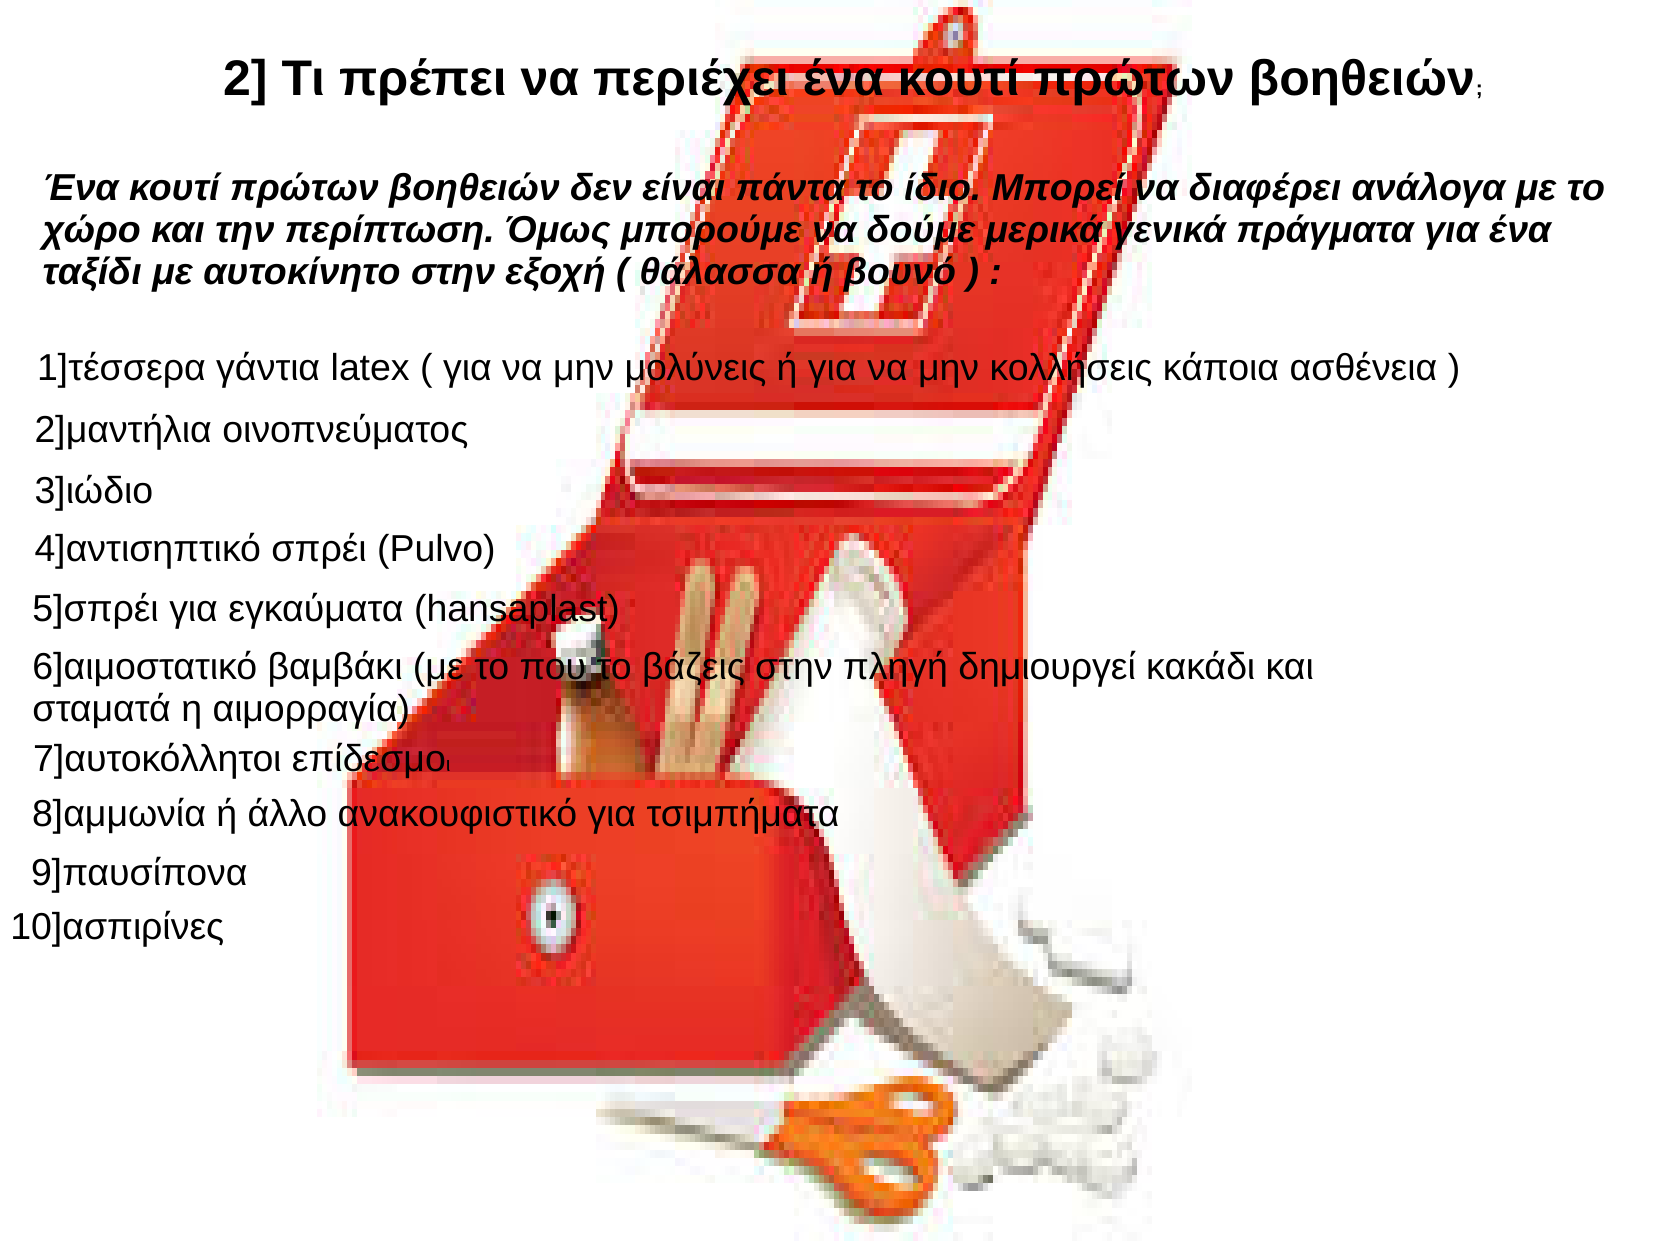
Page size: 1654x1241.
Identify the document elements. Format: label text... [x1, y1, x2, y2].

text_box 2] Τι πρέπει να περιέχει ένα κουτί πρώτων βοηθειών; [205, 43, 1501, 158]
text_box 5]σπρέι για εγκαύματα (hansaplast) [17, 579, 797, 637]
text_box 8]αμμωνία ή άλλο ανακουφιστικό για τσιμπήματα [17, 784, 1186, 1203]
text_box 4]αντισηπτικό σπρέι (Pulvo) [19, 519, 819, 637]
text_box 10]ασπιρίνες [0, 897, 387, 1003]
text_box 6]αιμοστατικό βαμβάκι (με το που το βάζεις στην πληγή δημιουργεί κακάδι και σταματά η αιμορραγία) [17, 637, 1392, 1091]
picture [0, 0, 1654, 1241]
text_box 7]αυτοκόλλητοι επίδεσμοι [18, 730, 594, 784]
text_box 2]μαντήλια οινοπνεύματος [19, 401, 768, 519]
text_box 3]ιώδιο [19, 461, 197, 519]
text_box 1]τέσσερα γάντια latex ( για να μην μολύνεις ή για να μην κολλήσεις κάποια ασθένεια ) [11, 338, 1489, 868]
text_box Ένα κουτί πρώτων βοηθειών δεν είναι πάντα το ίδιο. Μπορεί να διαφέρει ανάλογα με το χώρο και την περίπτωση. Όμως μπορούμε να δούμε μερικά γενικά πράγματα για ένα ταξίδι με αυτοκίνητο στην εξοχή ( θάλασσα ή βουνό ) : [27, 158, 1635, 868]
text_box 9]παυσίπονα [16, 843, 395, 963]
